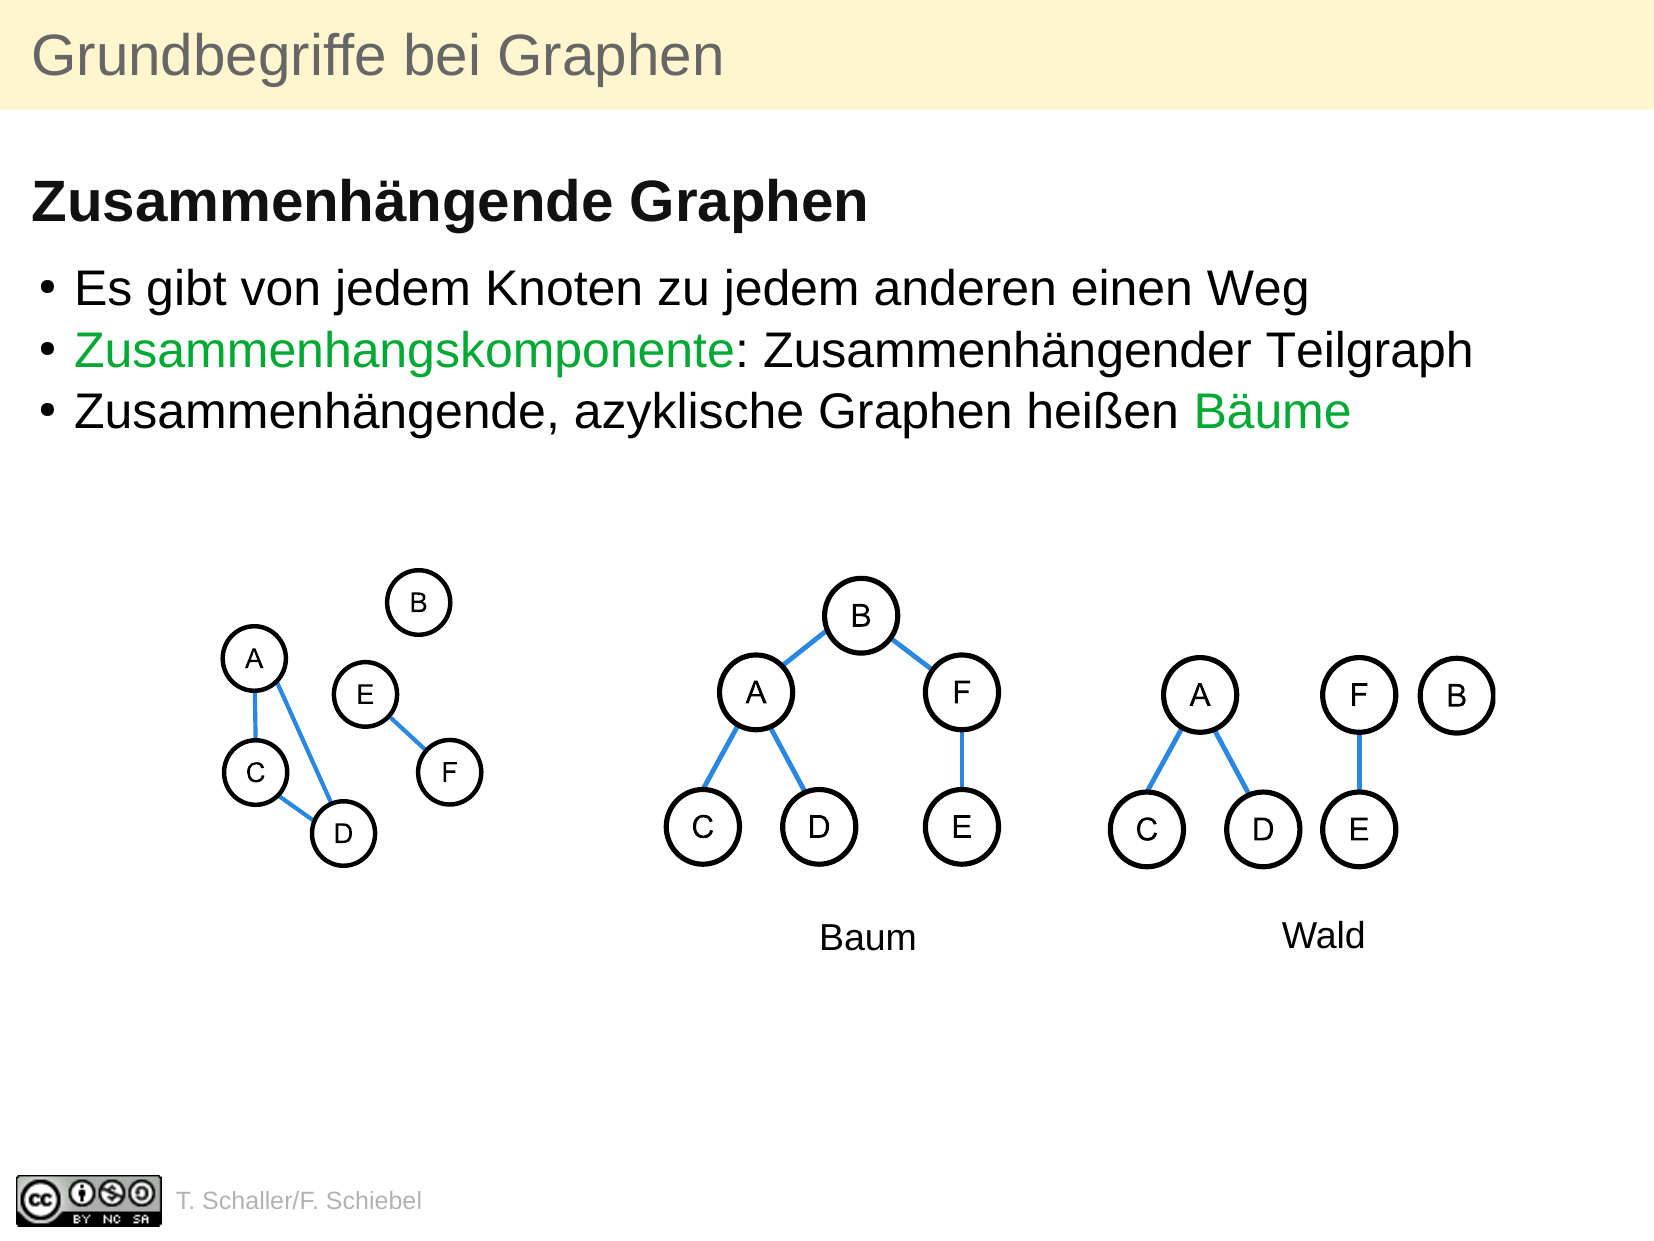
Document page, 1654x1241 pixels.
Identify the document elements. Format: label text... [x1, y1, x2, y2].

text_box Wald [1267, 906, 1405, 964]
picture [16, 1175, 162, 1227]
picture [648, 546, 1526, 900]
picture [220, 543, 516, 868]
text_box Es gibt von jedem Knoten zu jedem anderen einen Weg Zusammenhangskomponente: Zusammenhängender Teilgraph Zusammenhängende, azyklische Graphen heißen Bäume [38, 260, 1506, 669]
text_box Zusammenhängende Graphen [31, 168, 900, 235]
title Grundbegriffe bei Graphen [31, 16, 1151, 94]
text_box Baum [804, 909, 948, 967]
